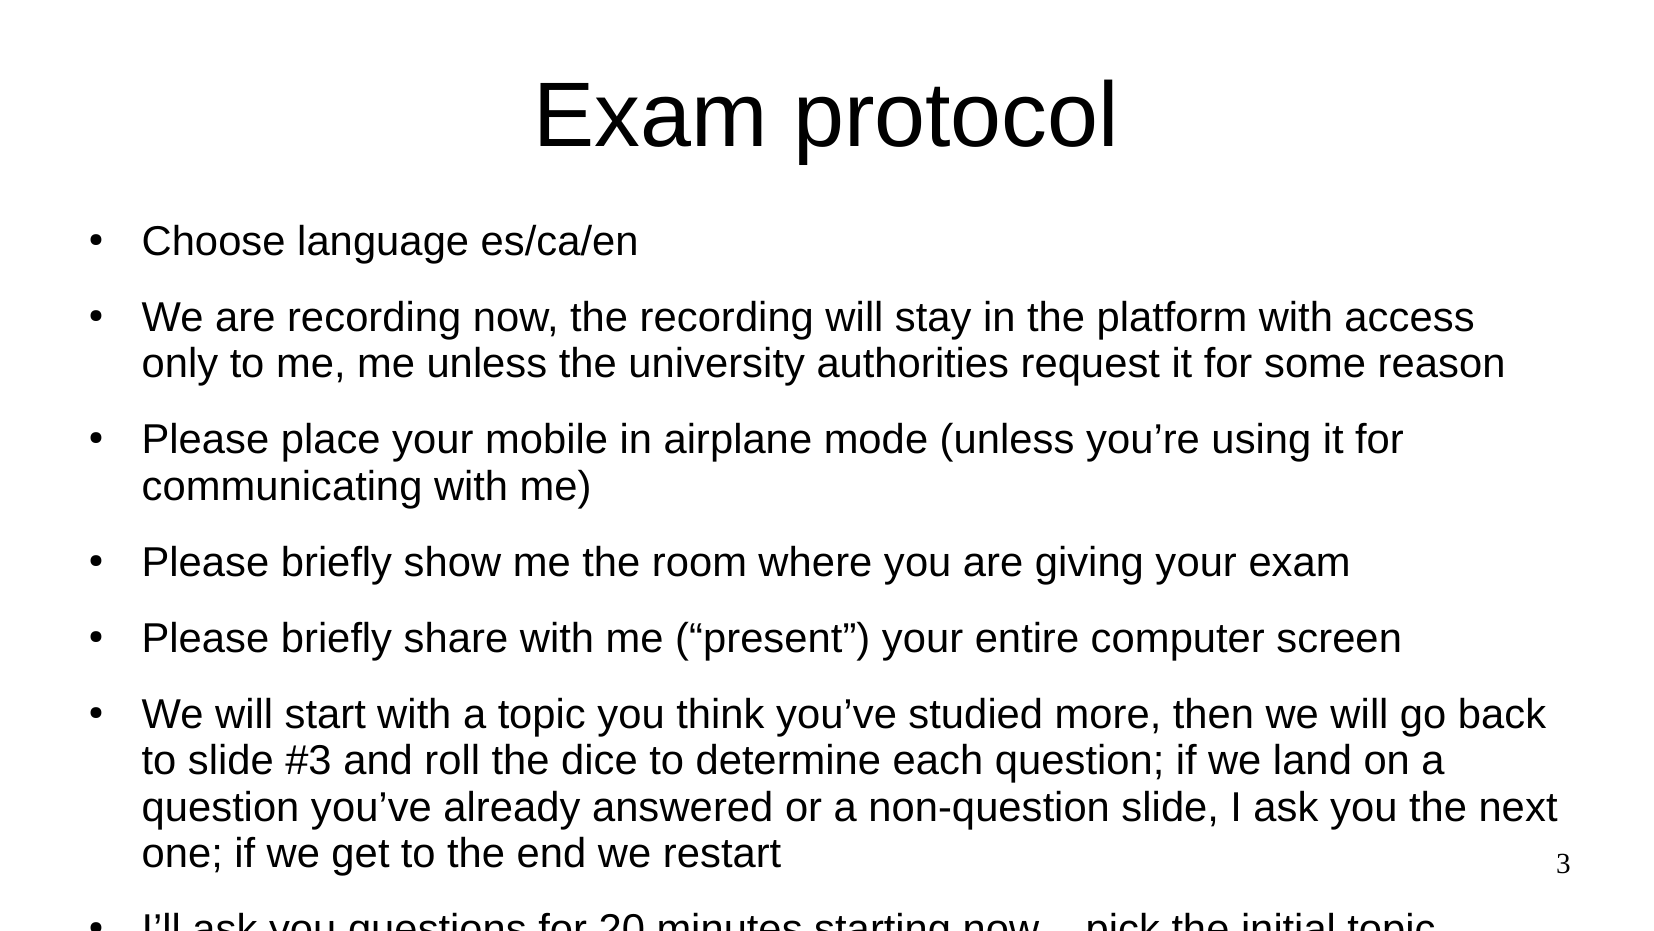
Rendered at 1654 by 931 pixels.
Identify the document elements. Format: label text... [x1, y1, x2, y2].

title Exam protocol [82, 37, 1571, 193]
list Choose language es/ca/en We are recording now, the recording will stay in the platform with access only to me, me unless the university authorities request it for some reason Please place your mobile in airplane mode (unless you’re using it for communicating with me) Please briefly show me the room where you are giving your exam Please briefly share with me (“present”) your entire computer screen We will start with a topic you think you’ve studied more, then we will go back to slide #3 and roll the dice to determine each question; if we land on a question you’ve already answered or a non-question slide, I ask you the next one; if we get to the end we restart I’ll ask you questions for 20 minutes starting now – pick the initial topic please [70, 217, 1559, 841]
